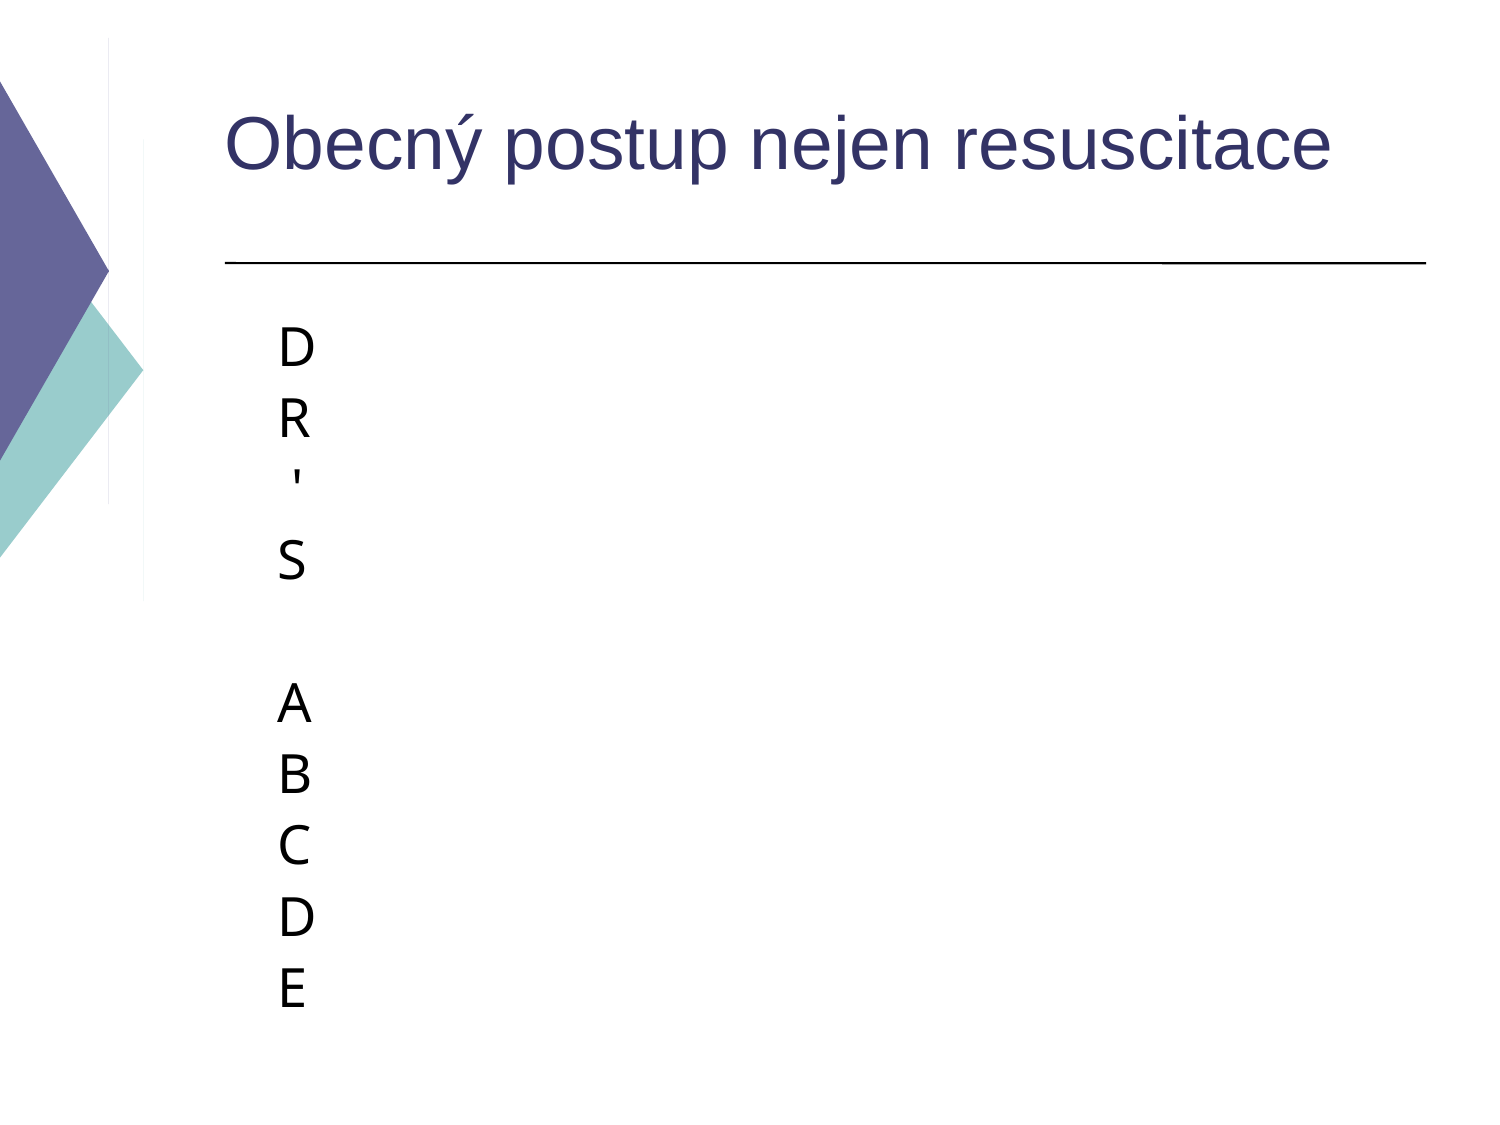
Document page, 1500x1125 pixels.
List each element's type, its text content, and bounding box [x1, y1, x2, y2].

title Obecný postup nejen resuscitace [224, 41, 1424, 237]
list D R ' S A B C D E [263, 299, 1463, 1037]
